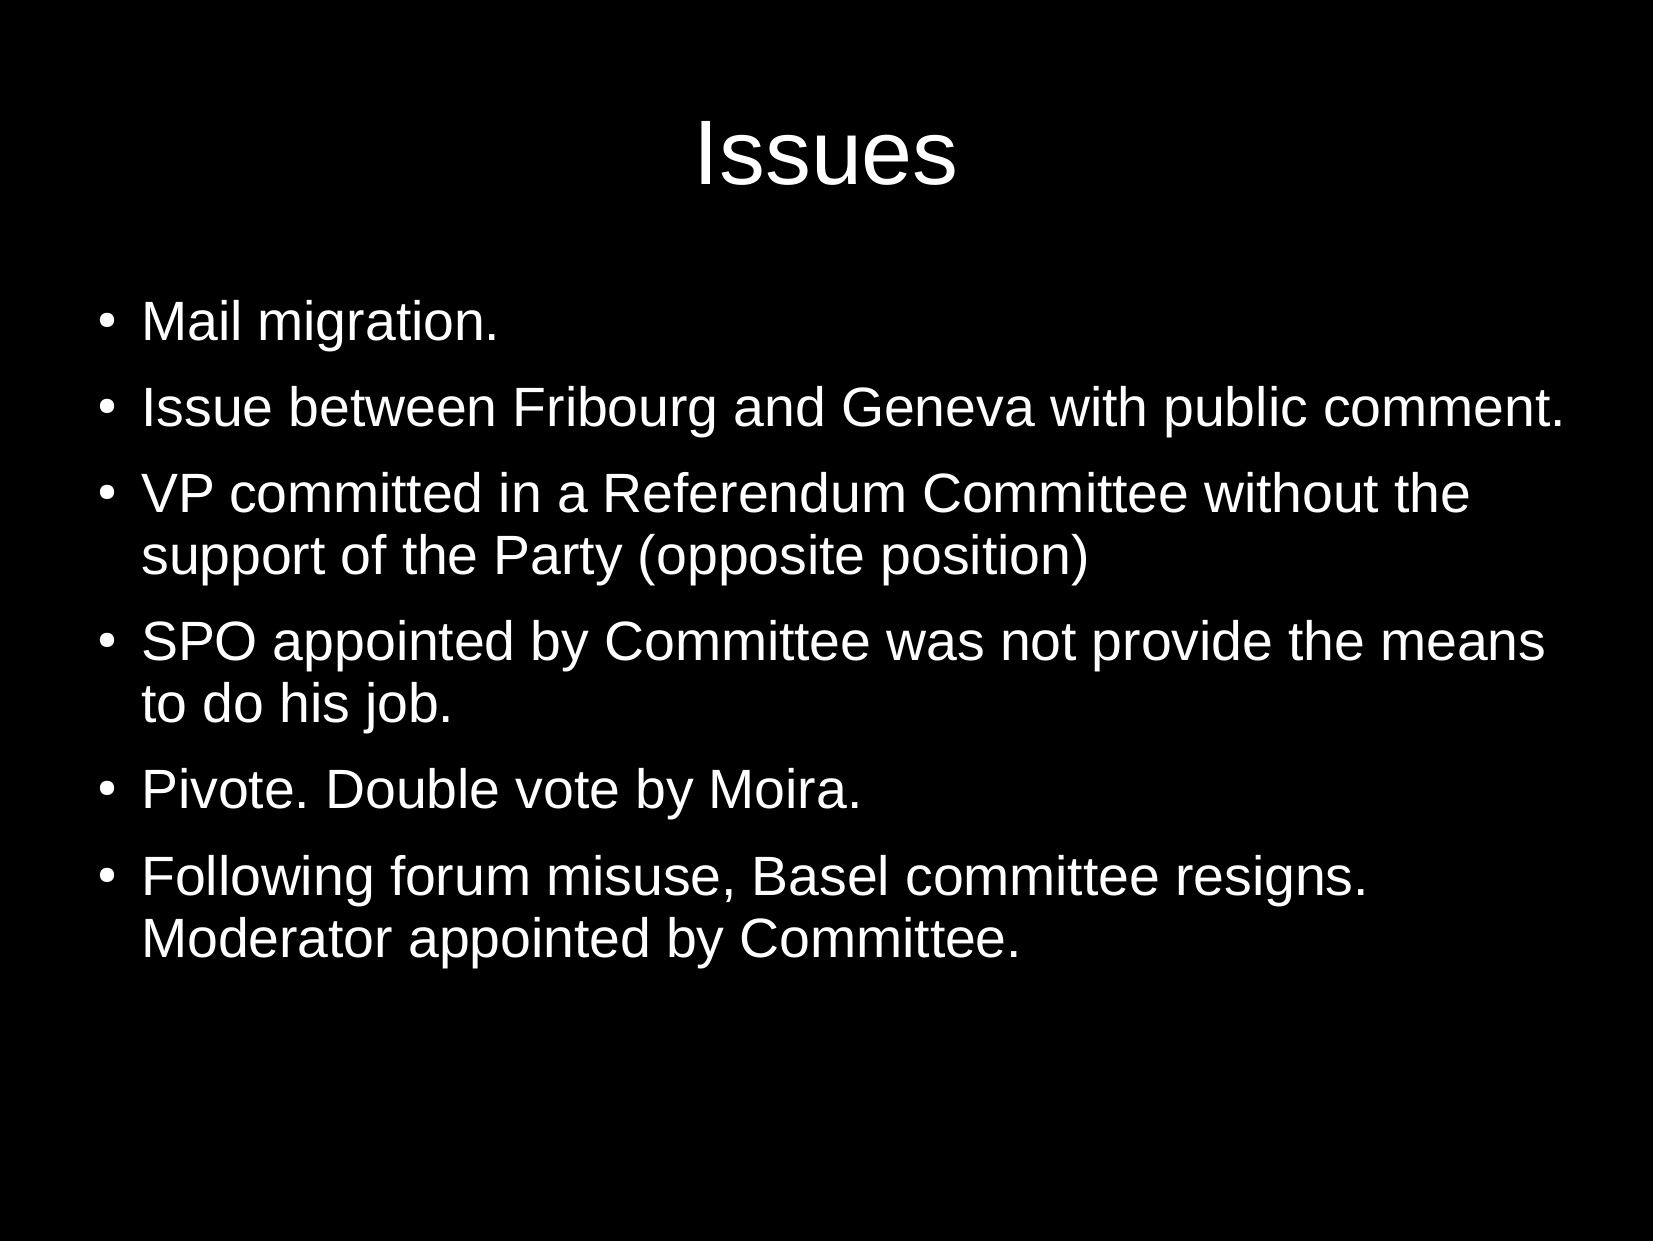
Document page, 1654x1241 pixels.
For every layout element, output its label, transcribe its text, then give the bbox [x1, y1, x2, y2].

list Mail migration. Issue between Fribourg and Geneva with public comment. VP committed in a Referendum Committee without the support of the Party (opposite position) SPO appointed by Committee was not provide the means to do his job. Pivote. Double vote by Moira. Following forum misuse, Basel committee resigns. Moderator appointed by Committee. [82, 290, 1571, 1010]
title Issues [82, 49, 1571, 257]
